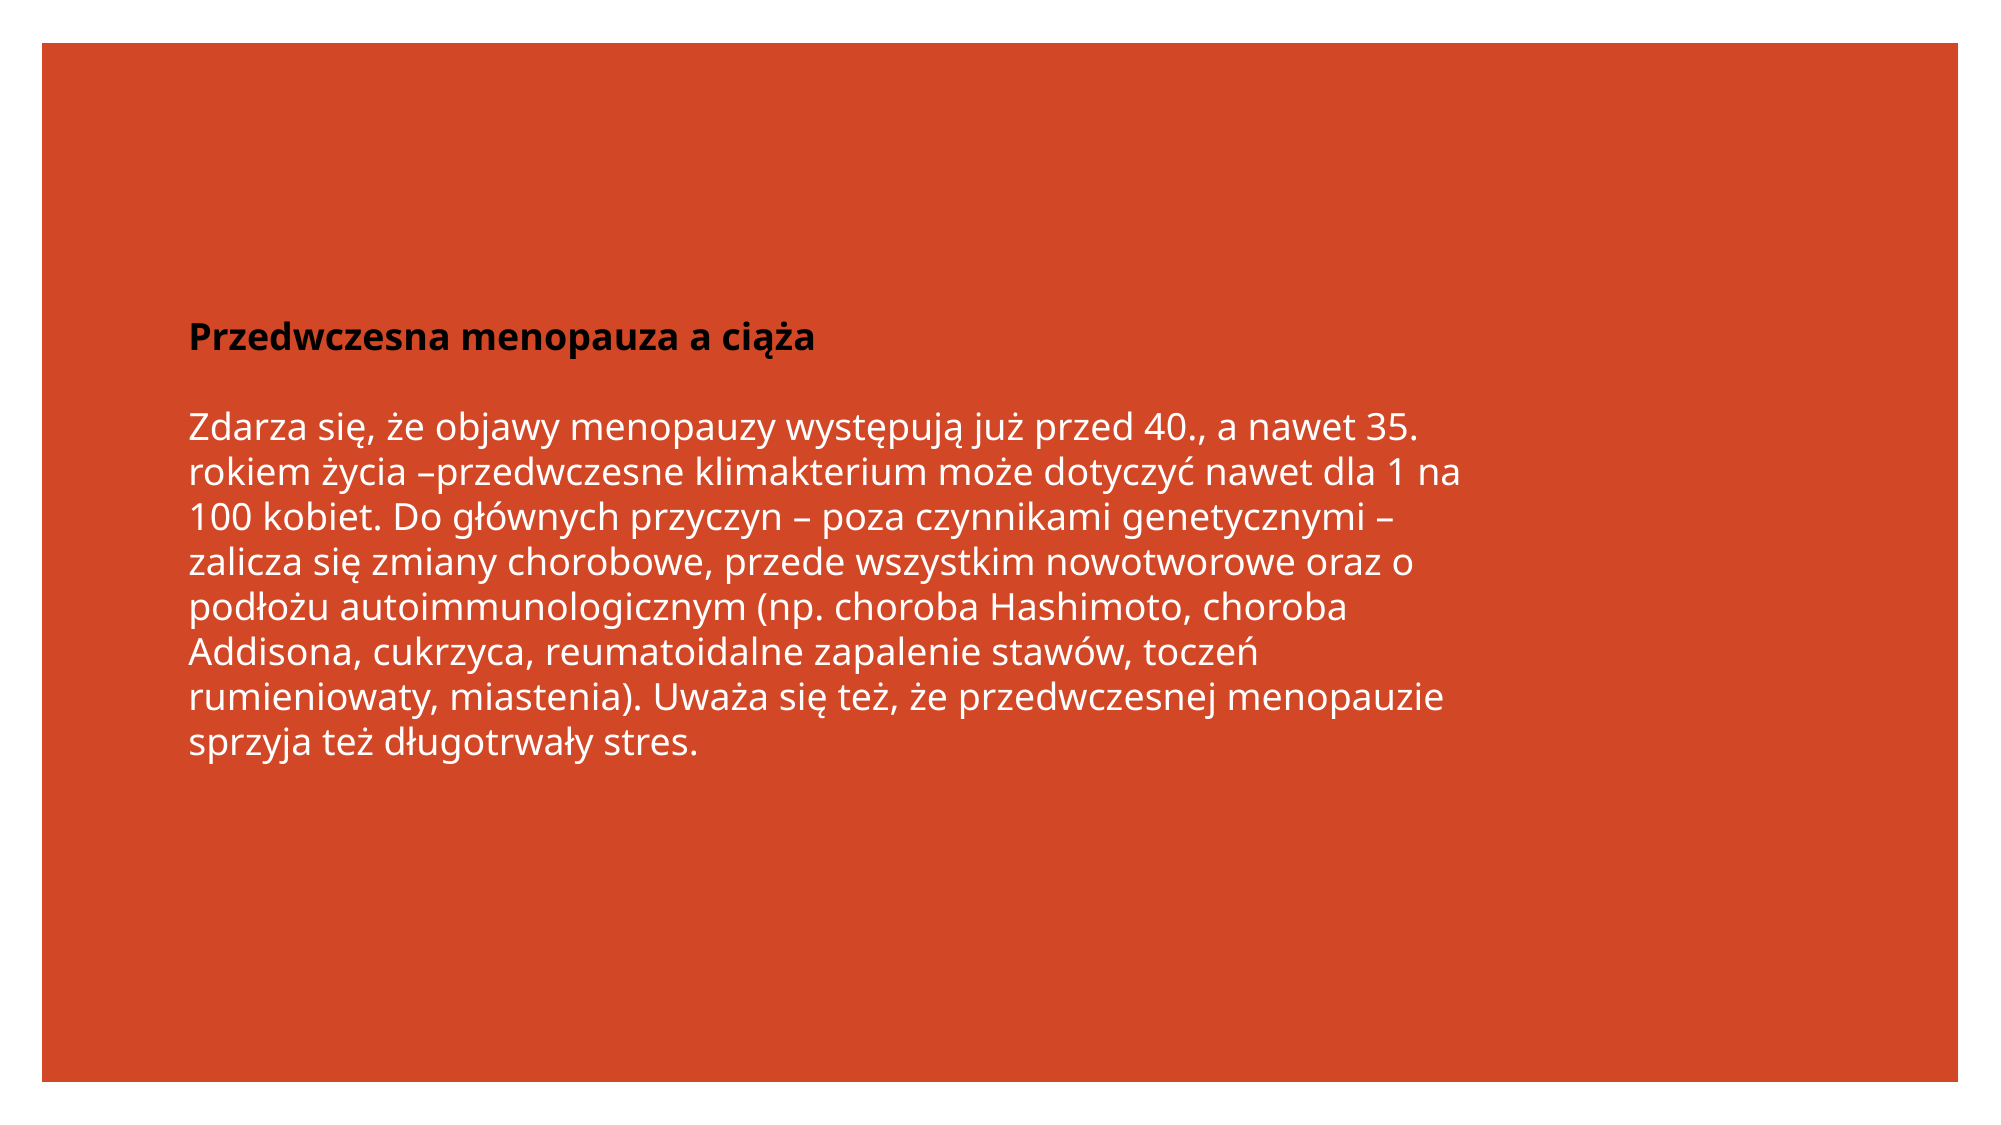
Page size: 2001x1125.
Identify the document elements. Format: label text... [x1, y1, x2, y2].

text_box Przedwczesna menopauza a ciąża Zdarza się, że objawy menopauzy występują już przed 40., a nawet 35. rokiem życia –przedwczesne klimakterium może dotyczyć nawet dla 1 na 100 kobiet. Do głównych przyczyn – poza czynnikami genetycznymi – zalicza się zmiany chorobowe, przede wszystkim nowotworowe oraz o podłożu autoimmunologicznym (np. choroba Hashimoto, choroba Addisona, cukrzyca, reumatoidalne zapalenie stawów, toczeń rumieniowaty, miastenia). Uważa się też, że przedwczesnej menopauzie sprzyja też długotrwały stres. [173, 305, 1500, 730]
